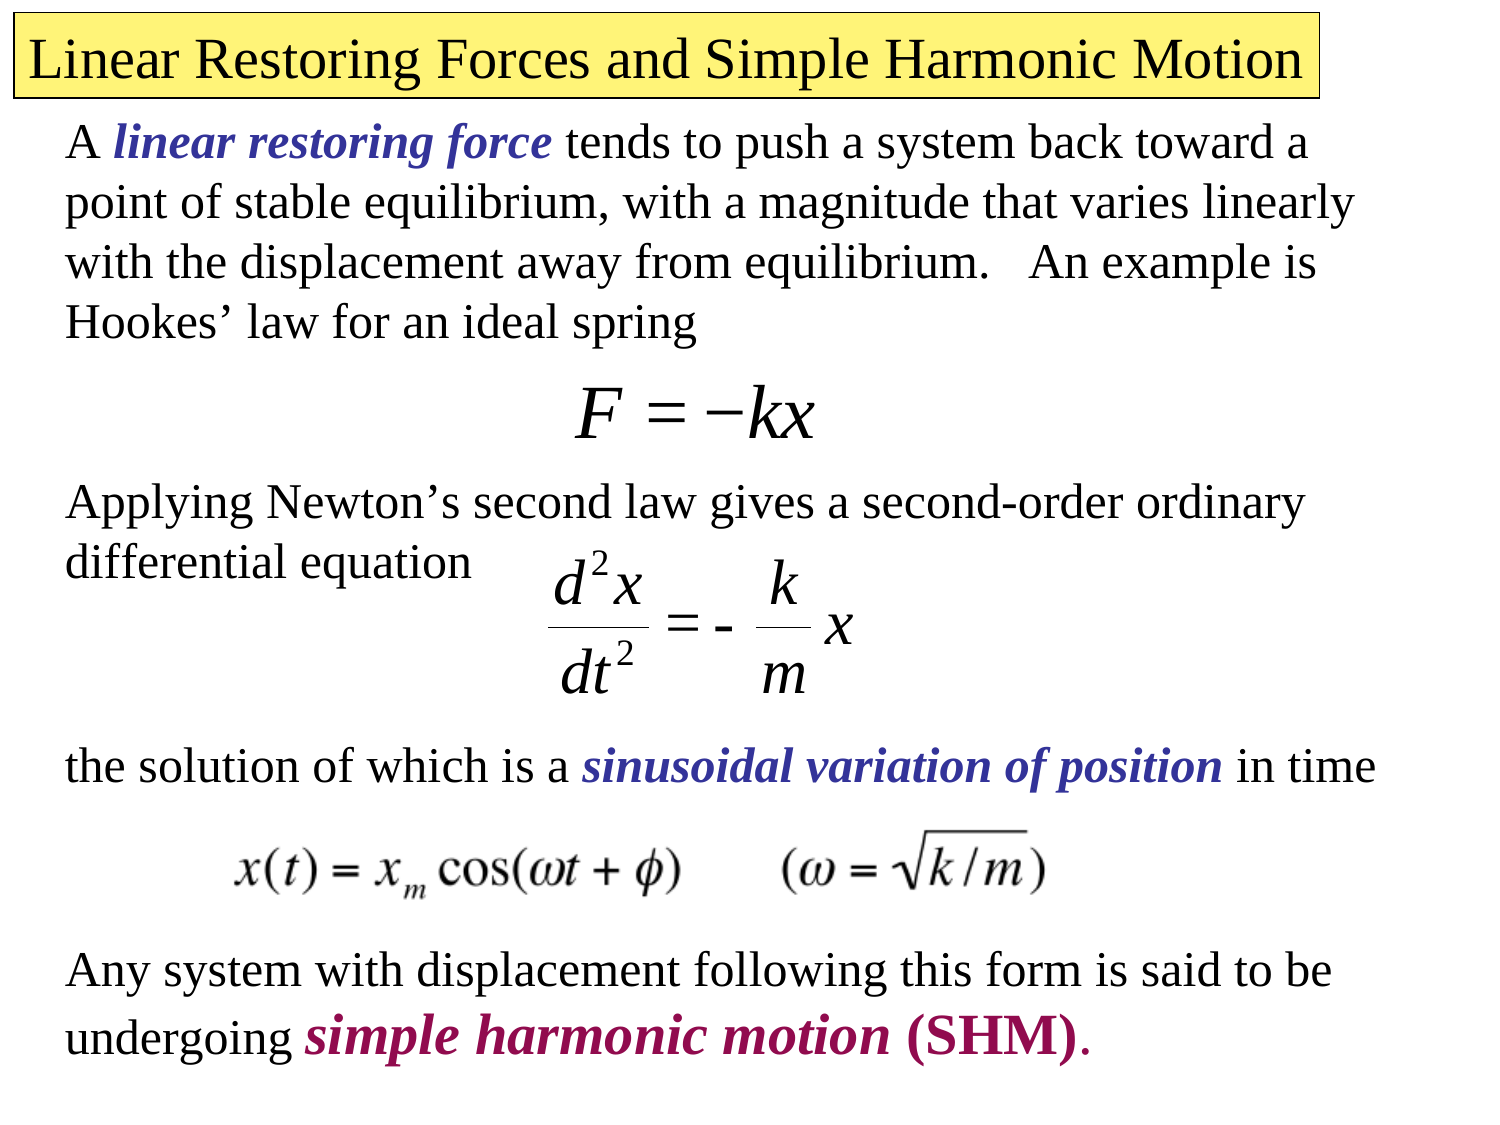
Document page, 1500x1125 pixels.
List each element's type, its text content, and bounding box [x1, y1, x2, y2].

text_box Linear Restoring Forces and Simple Harmonic Motion [13, 12, 1320, 98]
text_box A linear restoring force tends to push a system back toward a point of stable equilibrium, with a magnitude that varies linearly with the displacement away from equilibrium. An example is Hookes’ law for an ideal spring Applying Newton’s second law gives a second-order ordinary differential equation the solution of which is a sinusoidal variation of position in time Any system with displacement following this form is said to be undergoing simple harmonic motion (SHM). [49, 100, 1438, 1074]
picture [225, 824, 1051, 903]
chart [562, 375, 826, 446]
chart [537, 537, 863, 703]
